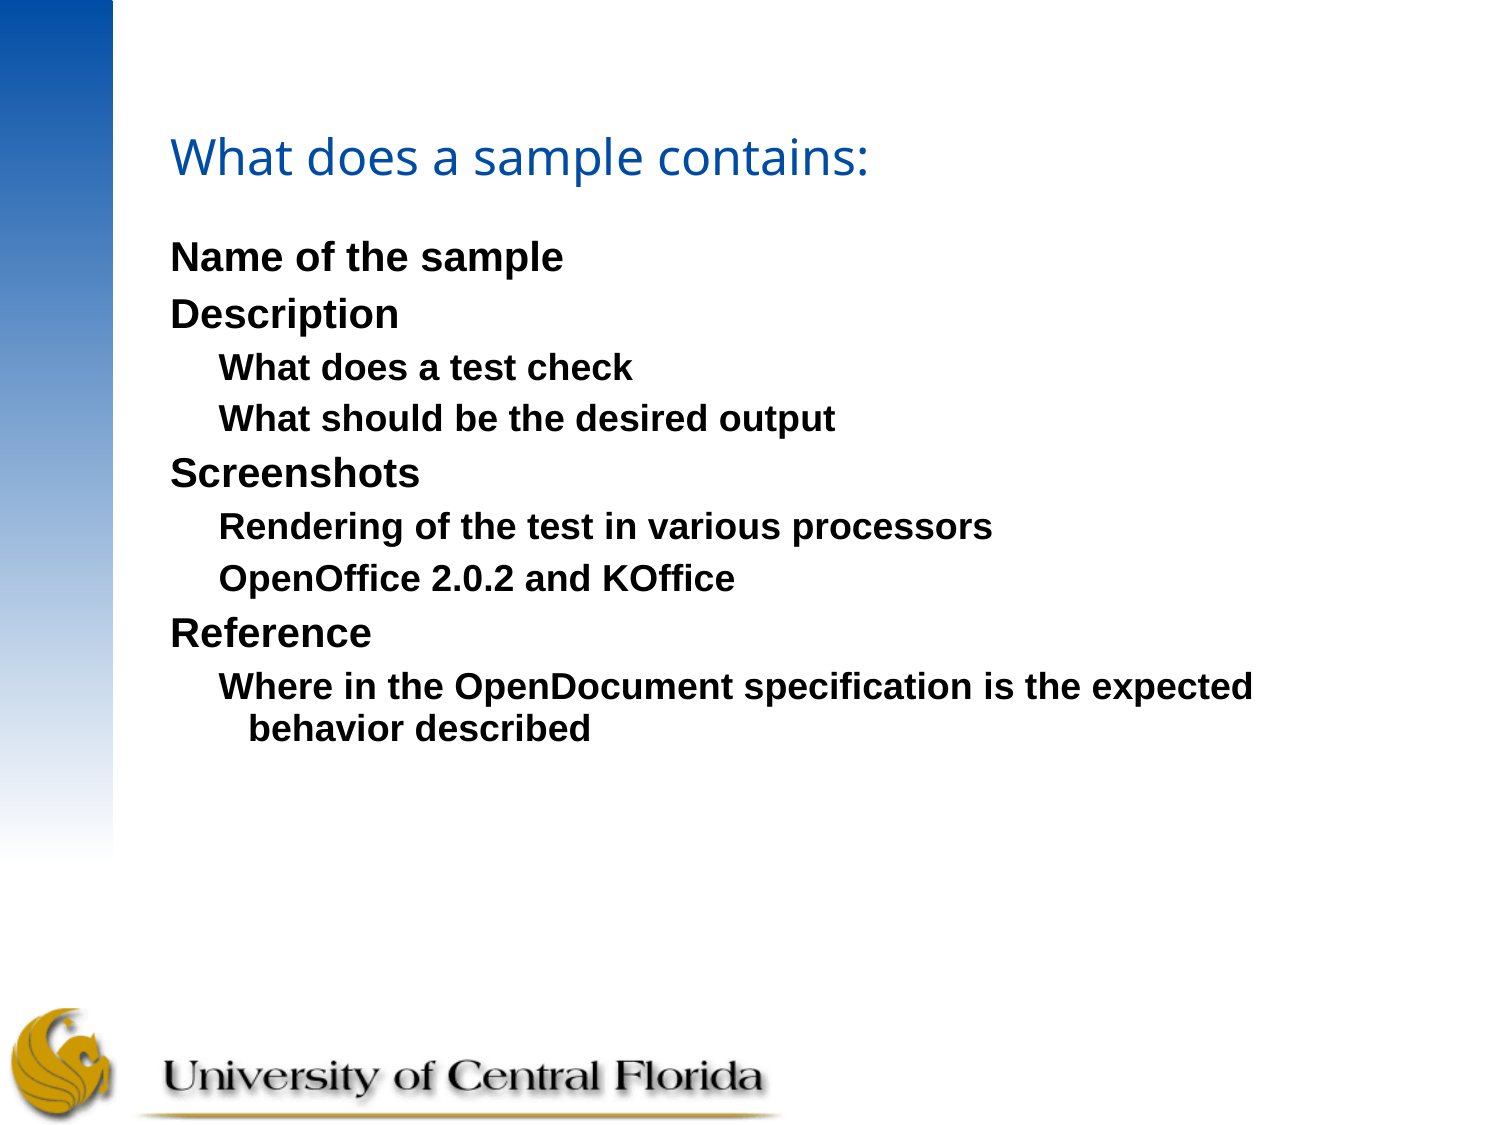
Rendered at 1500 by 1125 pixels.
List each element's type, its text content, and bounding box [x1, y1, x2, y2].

list Name of the sample Description What does a test check What should be the desired output Screenshots Rendering of the test in various processors OpenOffice 2.0.2 and KOffice Reference Where in the OpenDocument specification is the expected behavior described [170, 233, 1387, 887]
picture [131, 1023, 792, 1125]
title What does a sample contains: [170, 95, 1386, 220]
picture [0, 998, 124, 1125]
